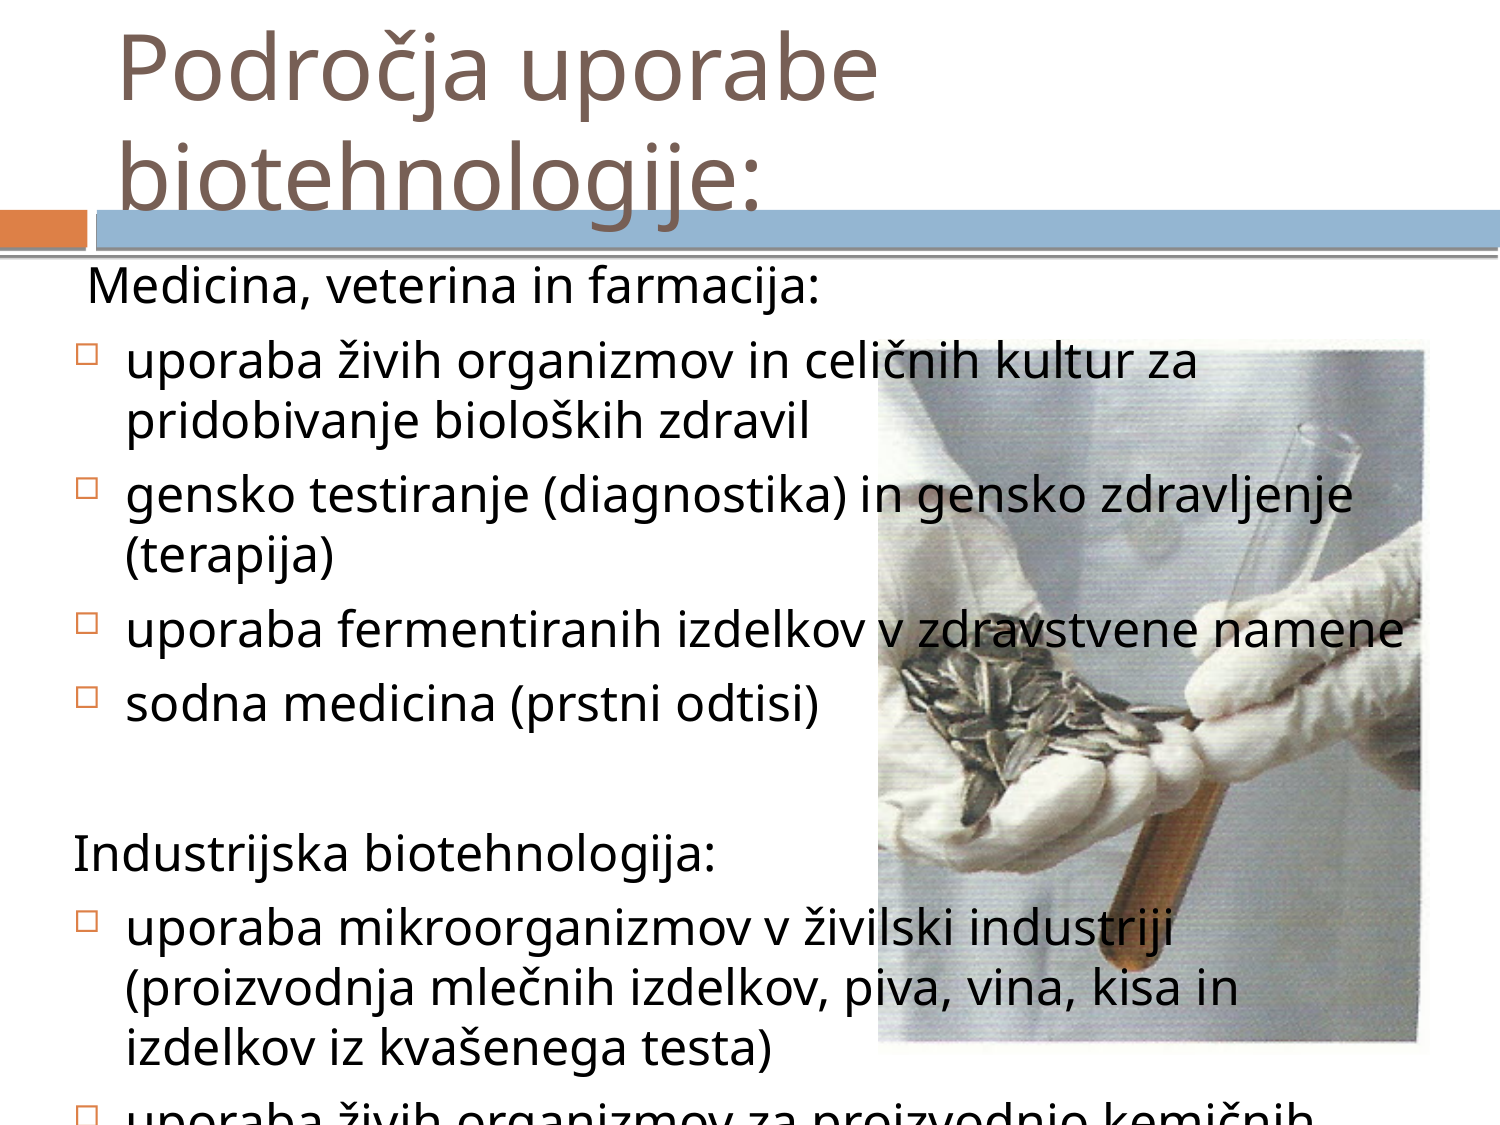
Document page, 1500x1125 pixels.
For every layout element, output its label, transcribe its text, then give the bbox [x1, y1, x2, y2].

title Področja uporabe biotehnologije: [100, 37, 1438, 200]
list Medicina, veterina in farmacija: uporaba živih organizmov in celičnih kultur za pridobivanje bioloških zdravil gensko testiranje (diagnostika) in gensko zdravljenje (terapija) uporaba fermentiranih izdelkov v zdravstvene namene sodna medicina (prstni odtisi) Industrijska biotehnologija: uporaba mikroorganizmov v živilski industriji (proizvodnja mlečnih izdelkov, piva, vina, kisa in izdelkov iz kvašenega testa) uporaba živih organizmov za proizvodnjo kemičnih snovi, encimov materialov in biogoriv [58, 246, 1442, 1125]
